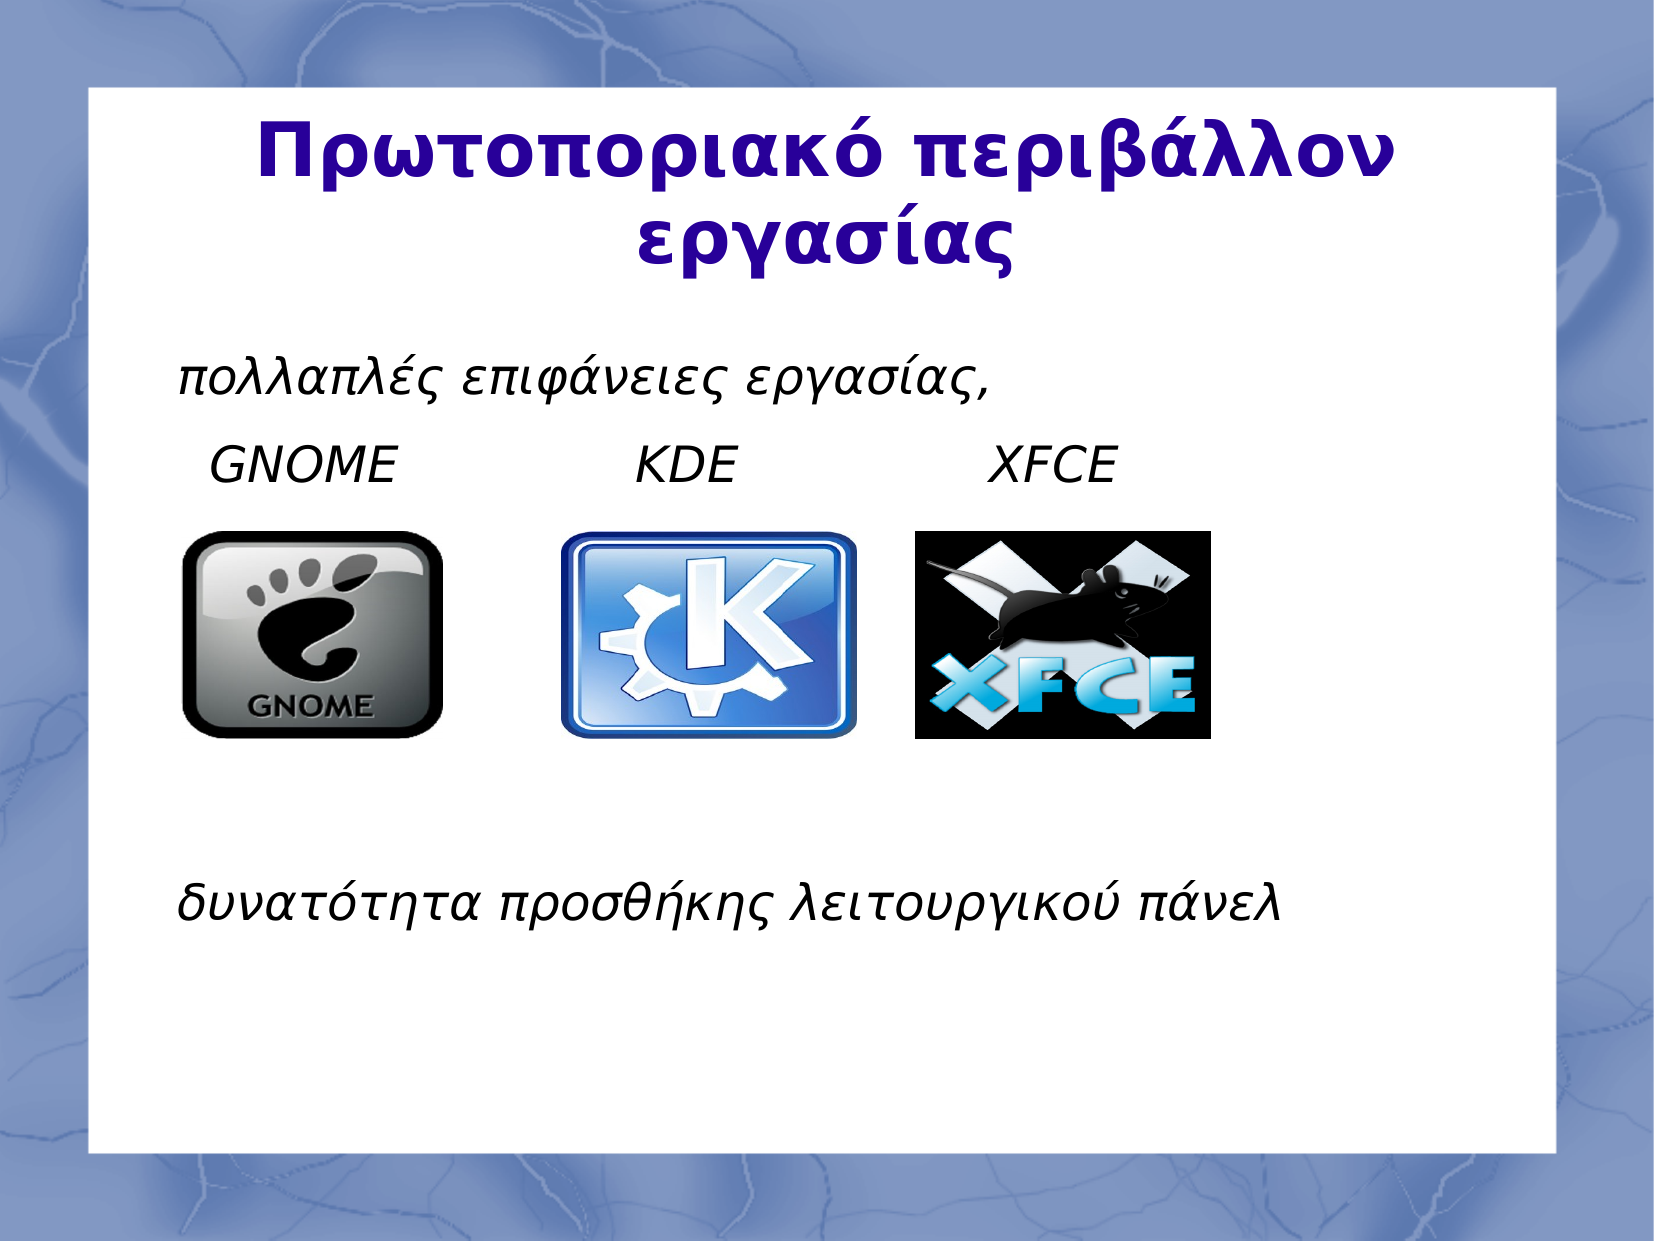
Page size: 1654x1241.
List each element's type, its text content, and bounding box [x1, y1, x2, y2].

title Πρωτοποριακό περιβάλλον εργασίας [118, 98, 1536, 291]
list πολλαπλές επιφάνειες εργασίας, GNOME KDE XFCE δυνατότητα προσθήκης λειτουργικού πάνελ [177, 347, 1536, 1152]
picture [0, 0, 1654, 1241]
